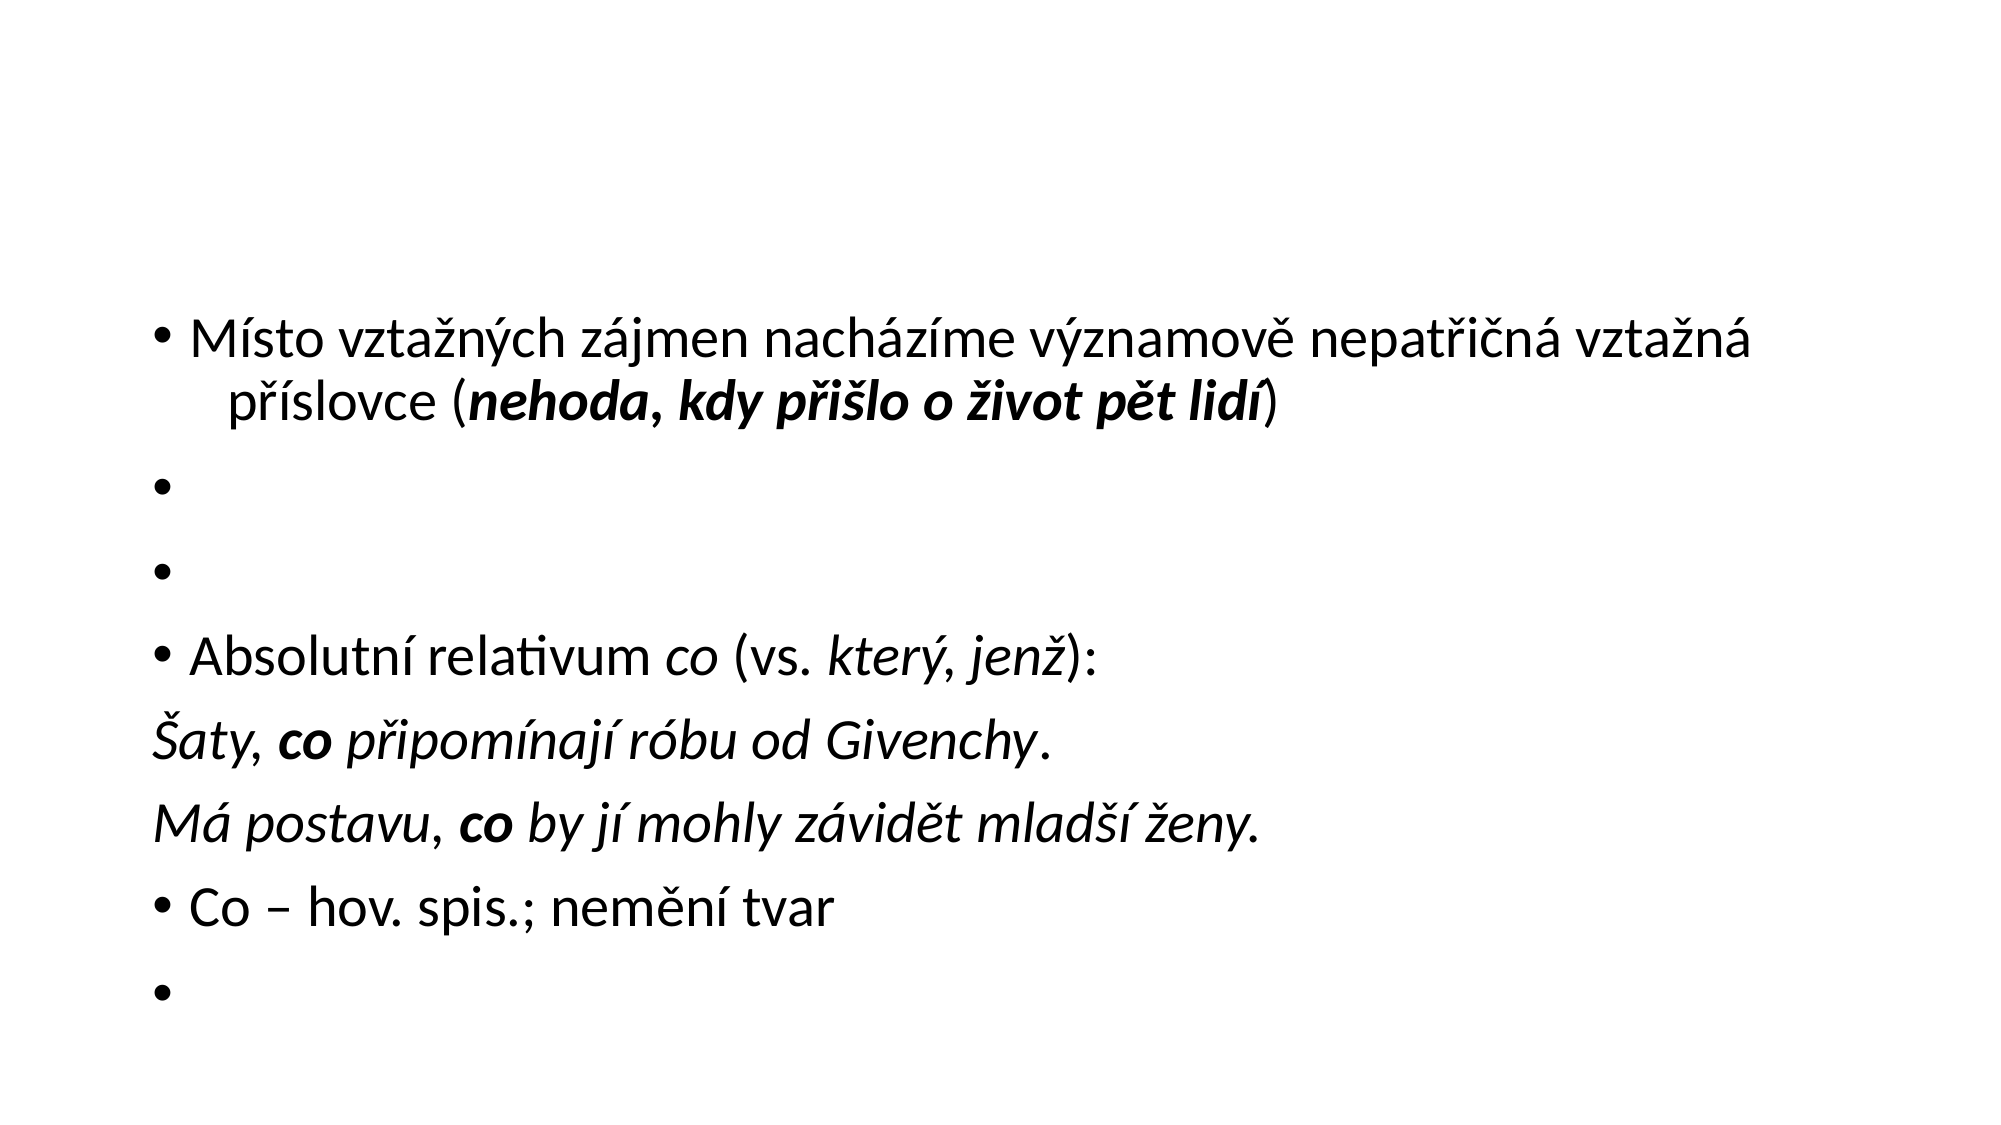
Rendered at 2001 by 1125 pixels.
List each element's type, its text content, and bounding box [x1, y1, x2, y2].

list Místo vztažných zájmen nacházíme významově nepatřičná vztažná příslovce (nehoda, kdy přišlo o život pět lidí) Absolutní relativum co (vs. který, jenž): Šaty, co připomínají róbu od Givenchy. Má postavu, co by jí mohly závidět mladší ženy. Co – hov. spis.; nemění tvar [137, 299, 1863, 1014]
